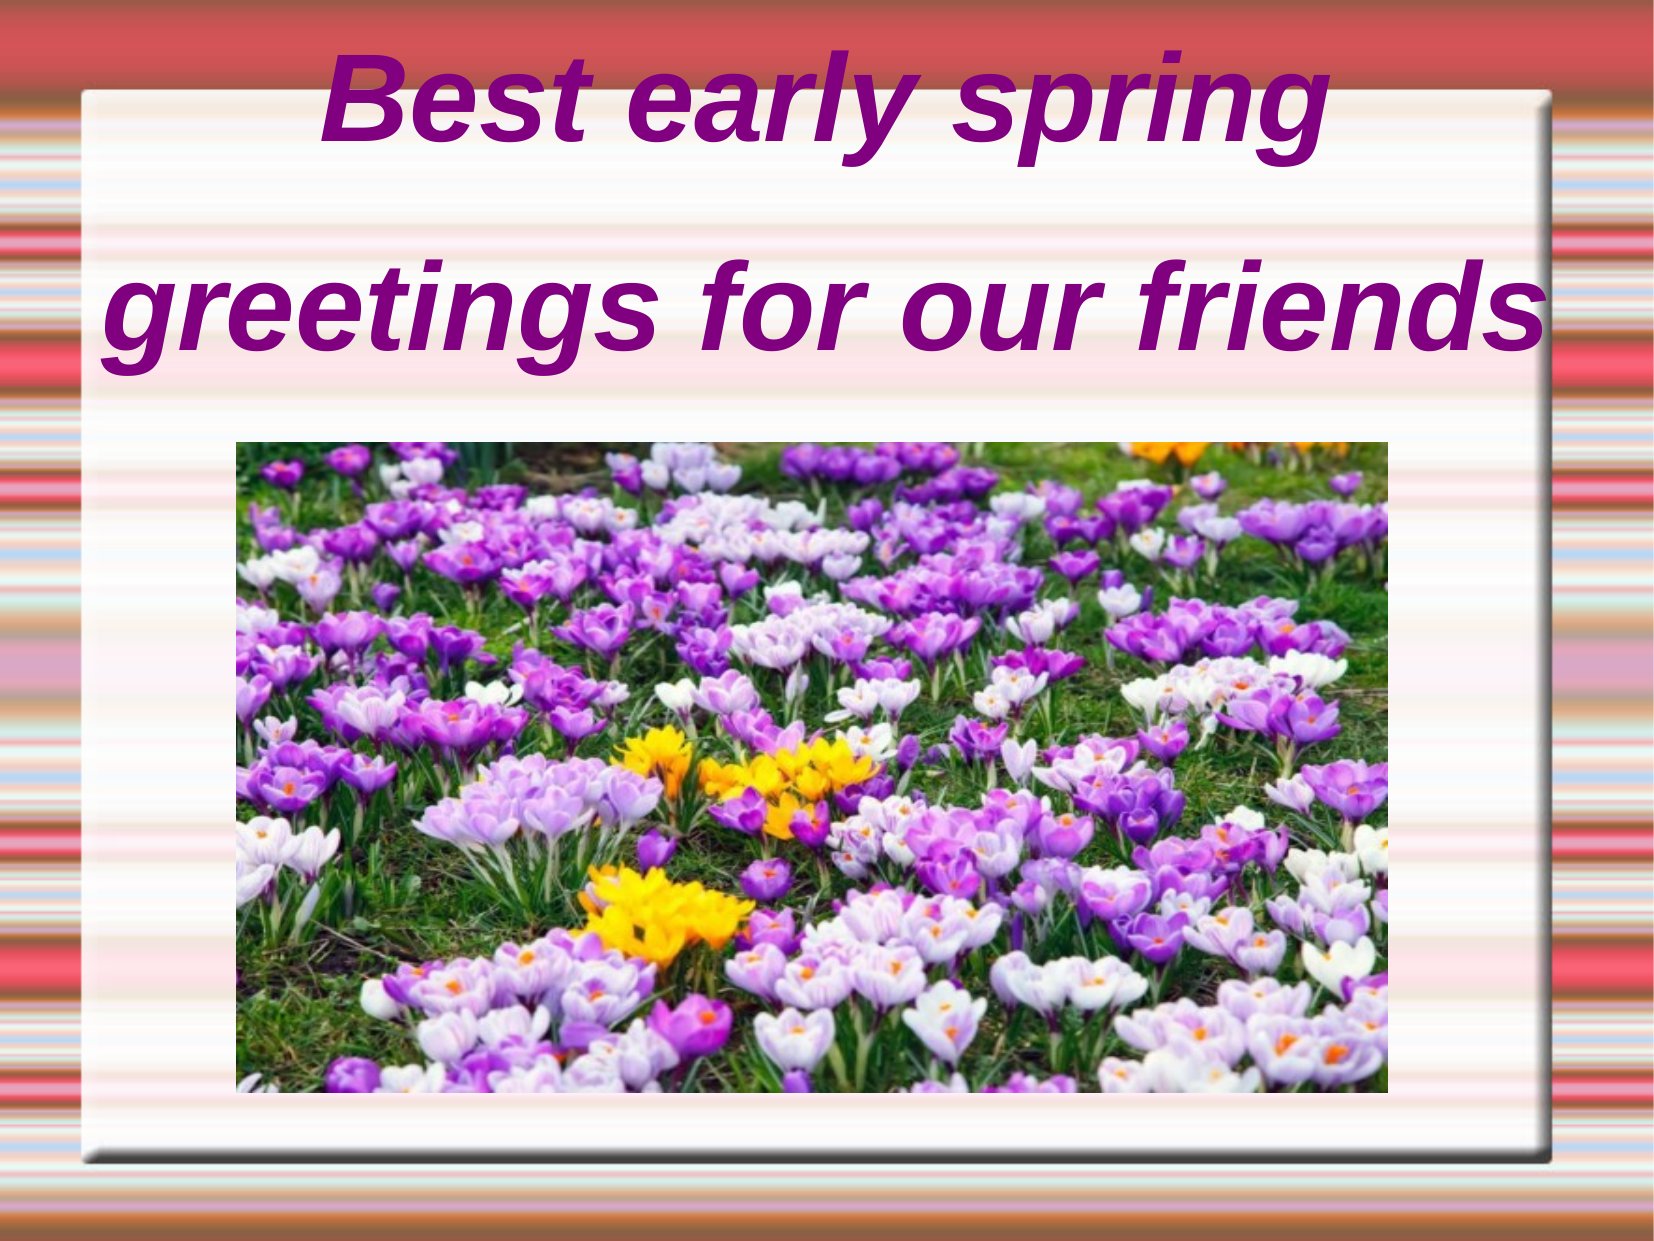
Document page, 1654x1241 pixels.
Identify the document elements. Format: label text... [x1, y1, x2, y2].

title Best early spring greetings for our friends ! [88, 0, 1565, 552]
picture [0, 0, 1654, 1241]
